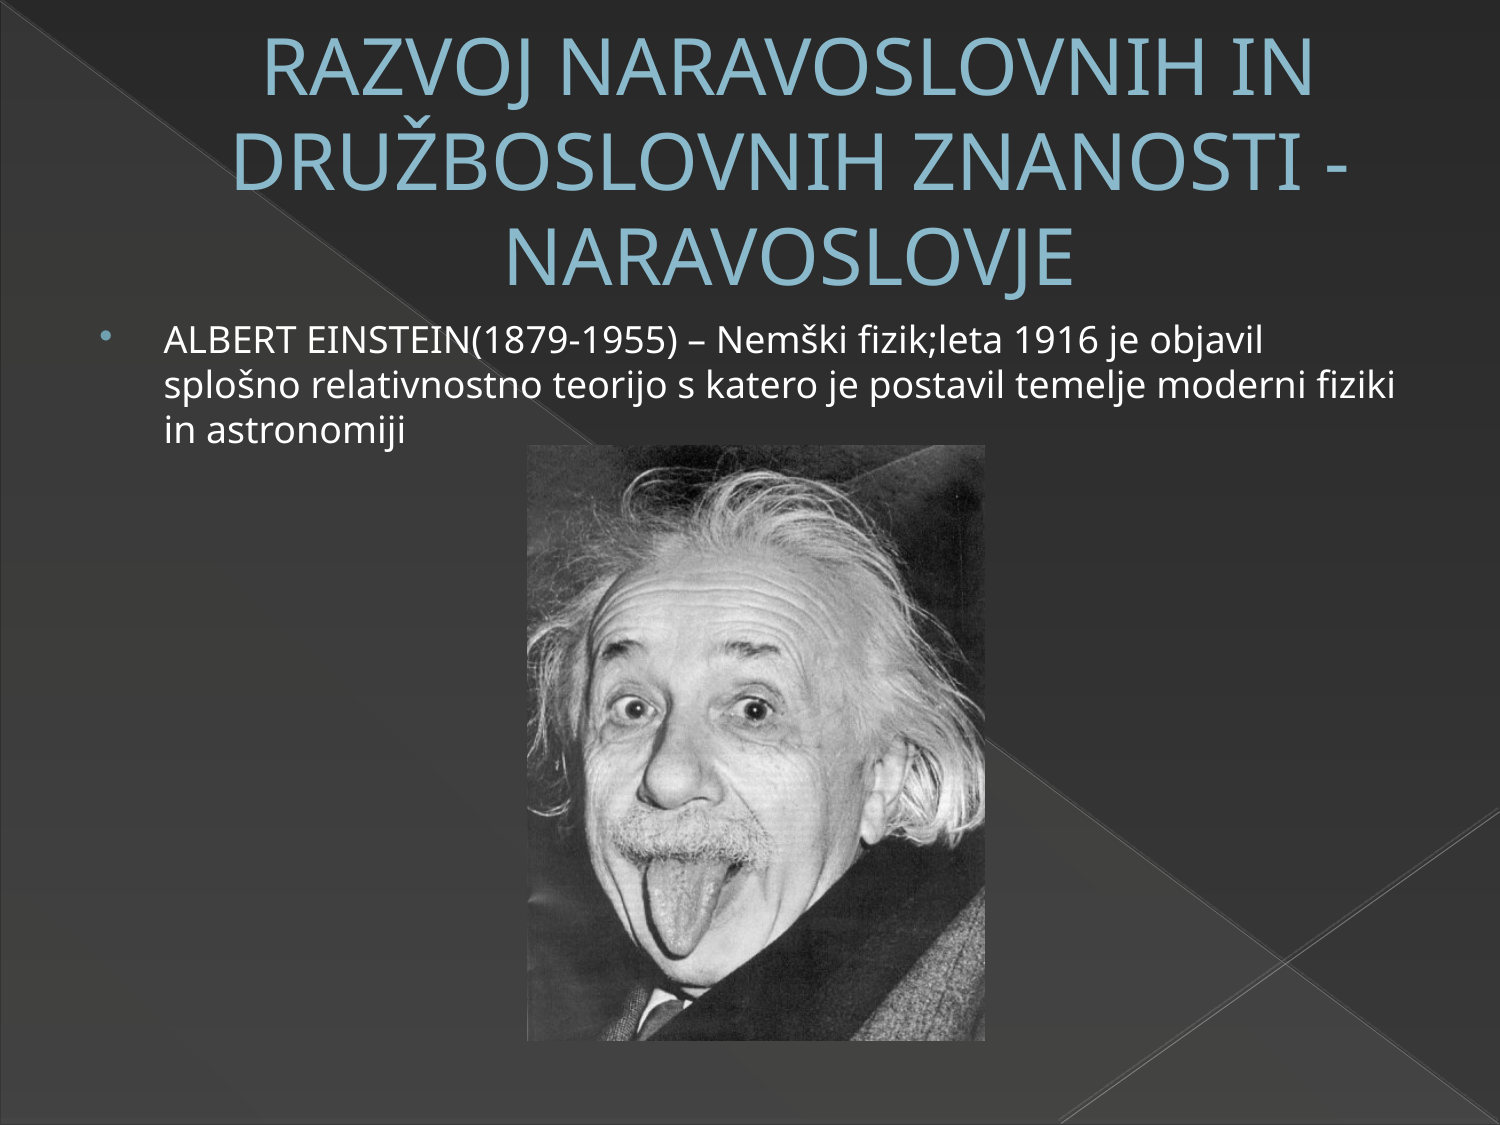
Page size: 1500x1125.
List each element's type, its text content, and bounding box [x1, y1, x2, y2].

list ALBERT EINSTEIN(1879-1955) – Nemški fizik;leta 1916 je objavil splošno relativnostno teorijo s katero je postavil temelje moderni fiziki in astronomiji [75, 308, 1425, 1059]
picture [527, 445, 985, 1041]
title RAZVOJ NARAVOSLOVNIH IN DRUŽBOSLOVNIH ZNANOSTI - NARAVOSLOVJE [75, 43, 1425, 274]
